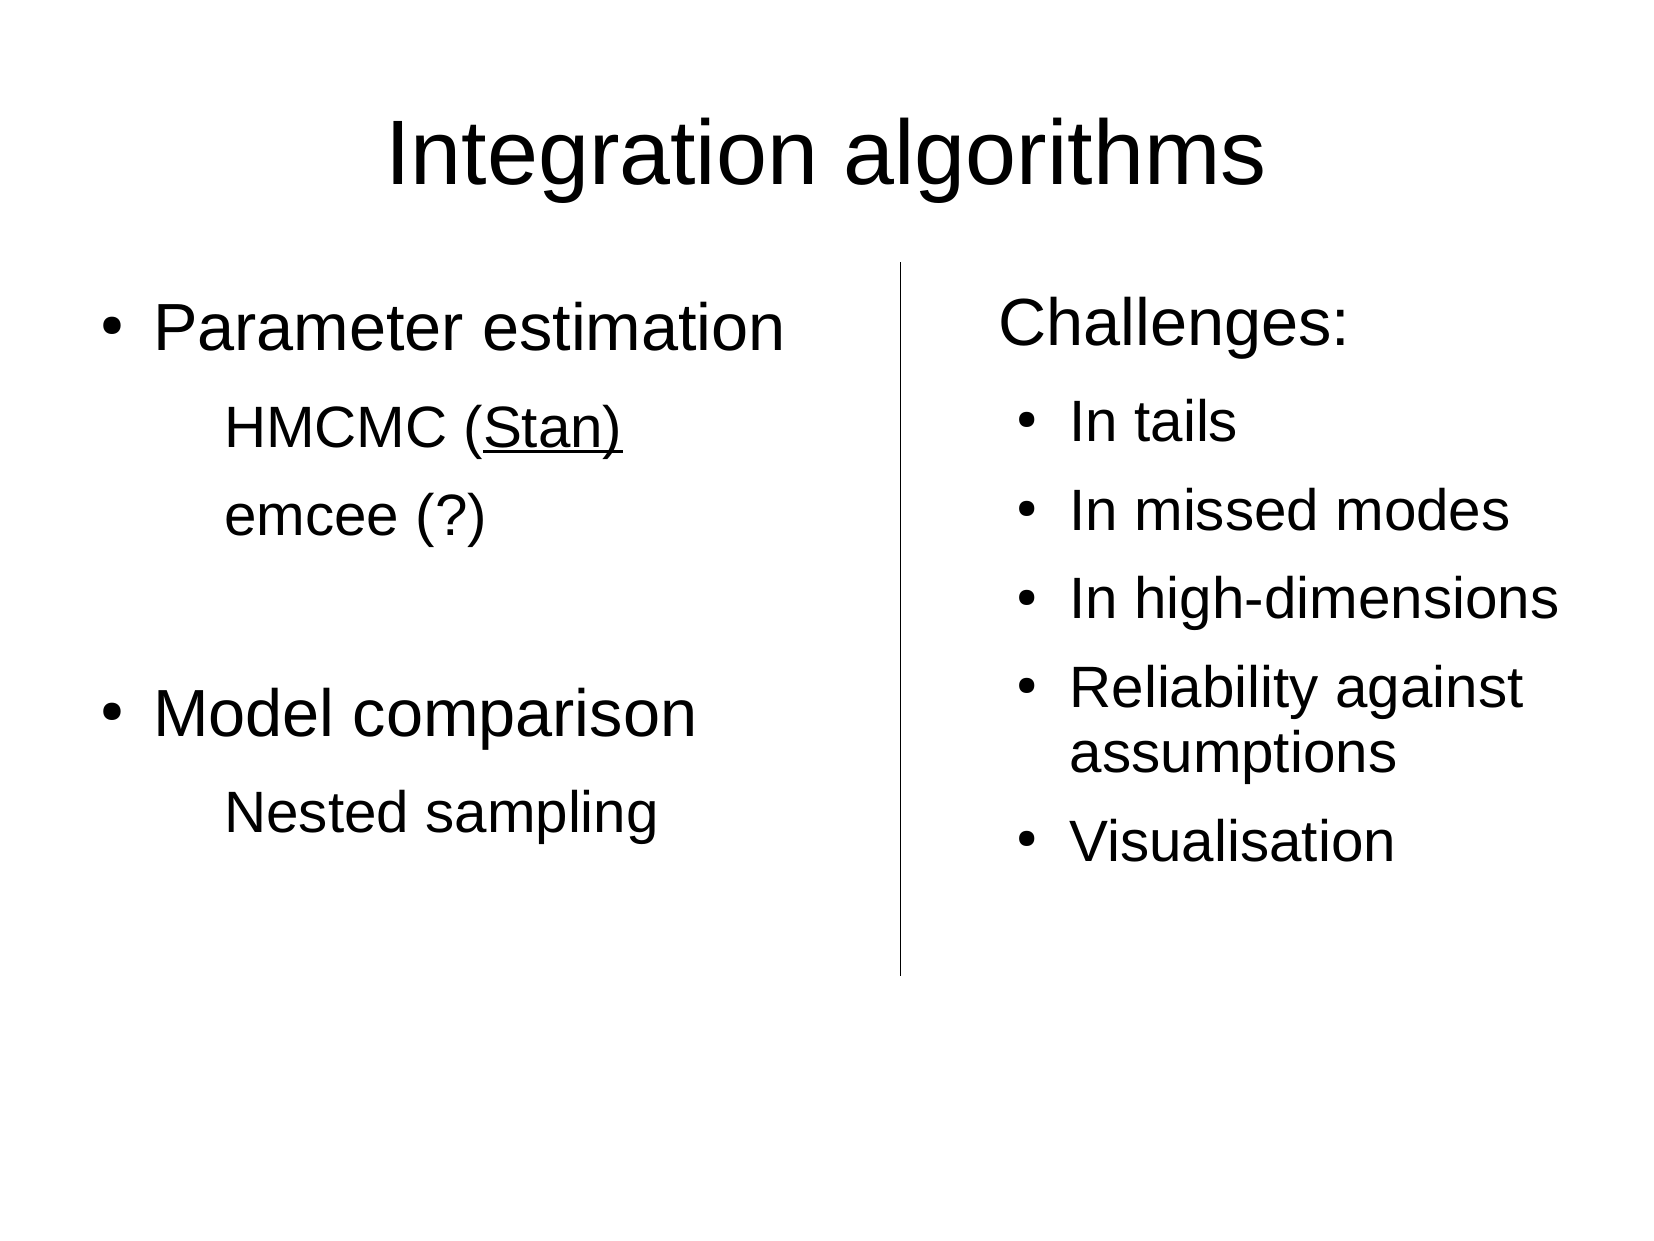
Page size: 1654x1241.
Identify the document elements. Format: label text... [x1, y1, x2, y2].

list Parameter estimation HMCMC (Stan) emcee (?) Model comparison Nested sampling [82, 290, 826, 1010]
title Integration algorithms [82, 49, 1571, 257]
list Challenges: In tails In missed modes In high-dimensions Reliability against assumptions Visualisation [927, 284, 1607, 967]
